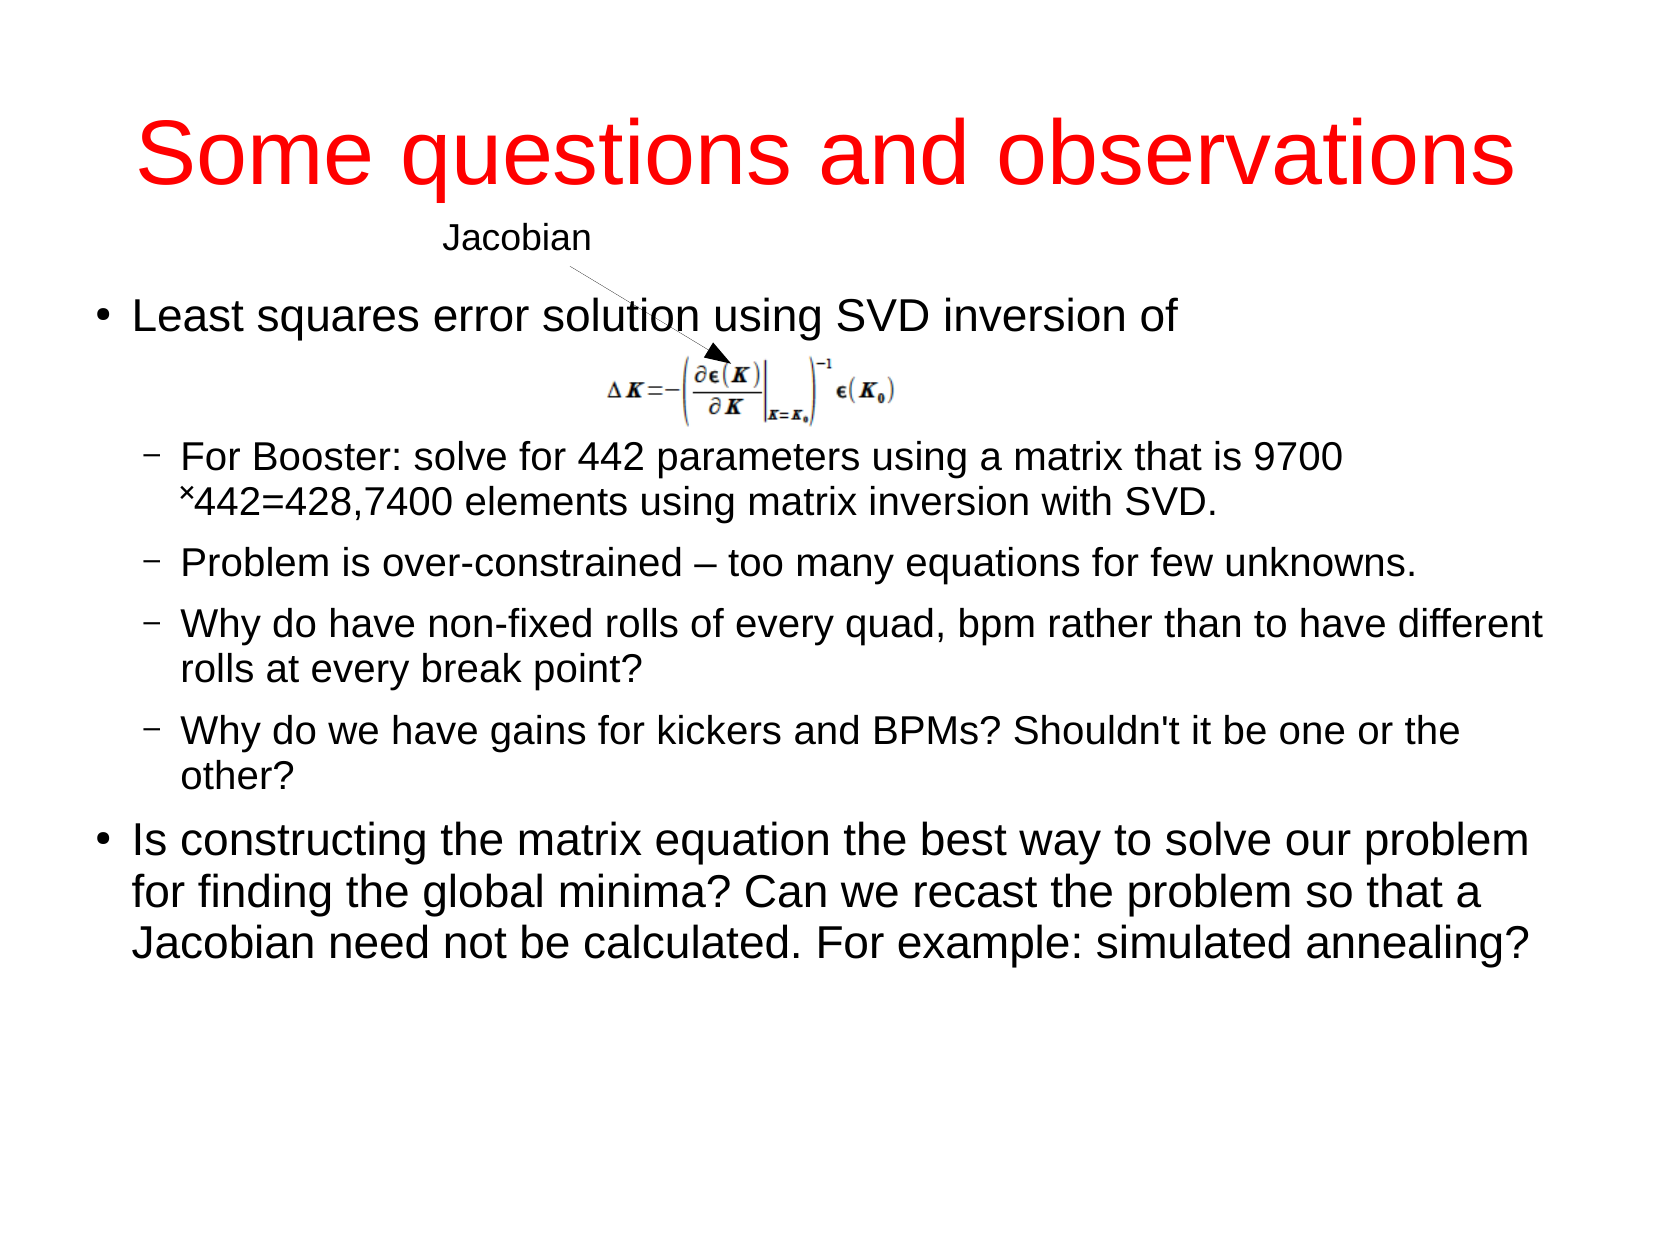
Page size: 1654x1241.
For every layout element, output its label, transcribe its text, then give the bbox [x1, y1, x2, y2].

title Some questions and observations [82, 49, 1571, 257]
text_box Jacobian [427, 209, 721, 267]
picture [588, 352, 906, 436]
list Least squares error solution using SVD inversion of For Booster: solve for 442 parameters using a matrix that is 9700˟442=428,7400 elements using matrix inversion with SVD. Problem is over-constrained – too many equations for few unknowns. Why do have non-fixed rolls of every quad, bpm rather than to have different rolls at every break point? Why do we have gains for kickers and BPMs? Shouldn't it be one or the other? Is constructing the matrix equation the best way to solve our problem for finding the global minima? Can we recast the problem so that a Jacobian need not be calculated. For example: simulated annealing? [82, 290, 1571, 1010]
